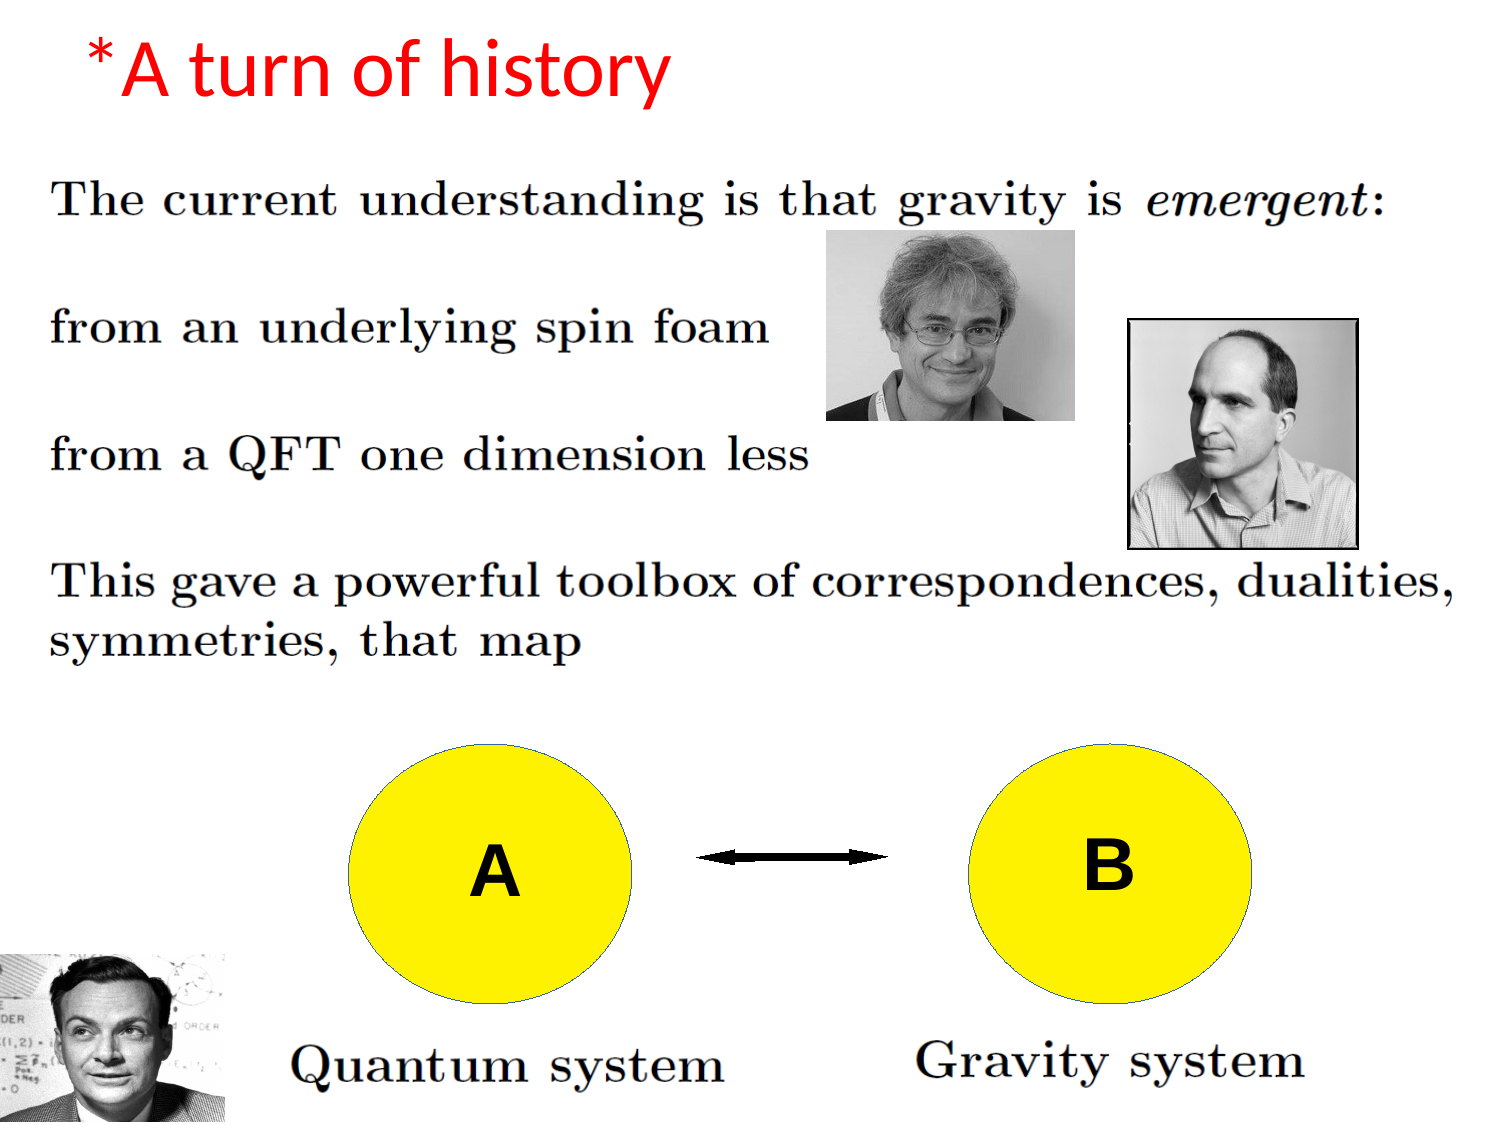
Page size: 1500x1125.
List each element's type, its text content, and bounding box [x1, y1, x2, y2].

text_box B [1067, 814, 1152, 914]
text_box [348, 744, 632, 1004]
picture [0, 954, 225, 1123]
picture [284, 1035, 733, 1099]
text_box [968, 743, 1252, 1004]
text_box A [453, 820, 538, 920]
text_box [696, 849, 888, 865]
text_box *A turn of history [65, 26, 827, 125]
picture [908, 1036, 1310, 1094]
picture [39, 160, 1465, 675]
